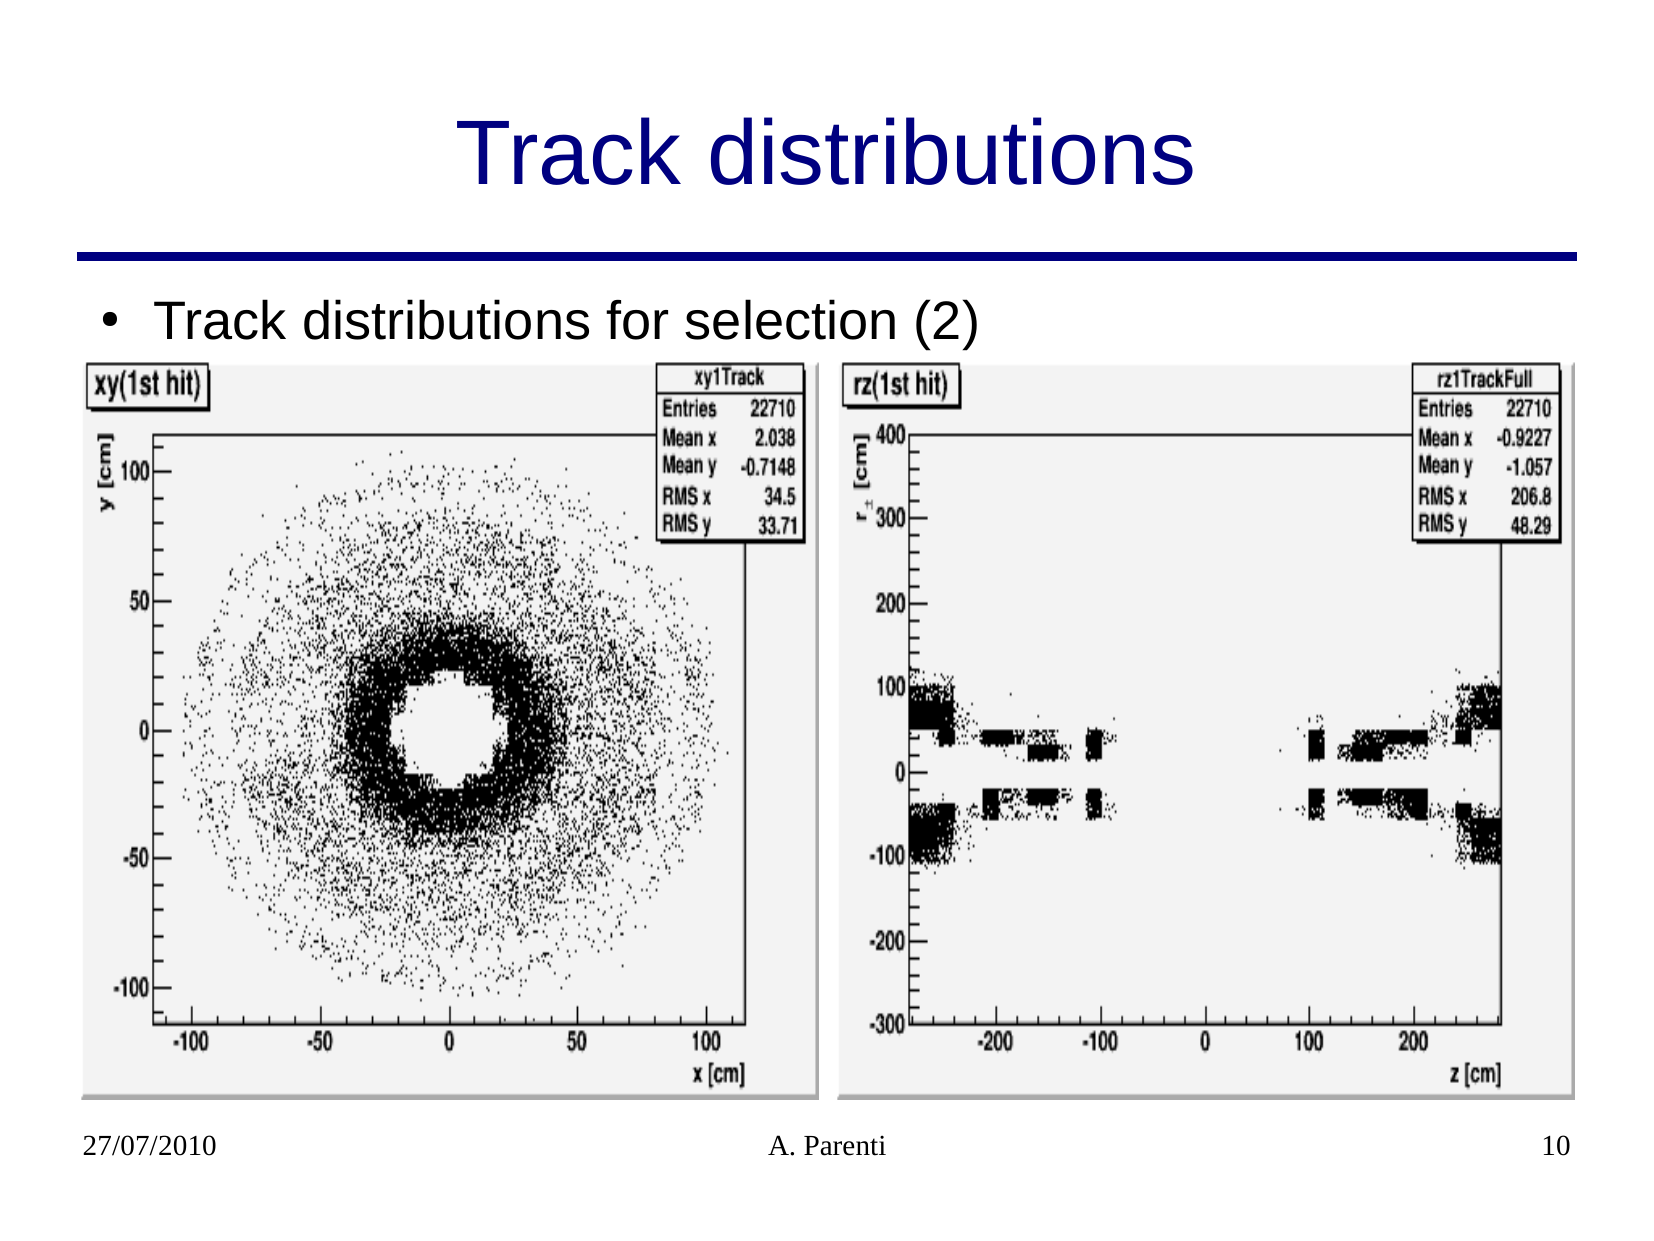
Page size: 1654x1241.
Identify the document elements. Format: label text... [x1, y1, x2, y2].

list Track distributions for selection (2) [82, 290, 1571, 1109]
title Track distributions [82, 49, 1571, 257]
picture [80, 361, 819, 1100]
picture [836, 361, 1575, 1100]
